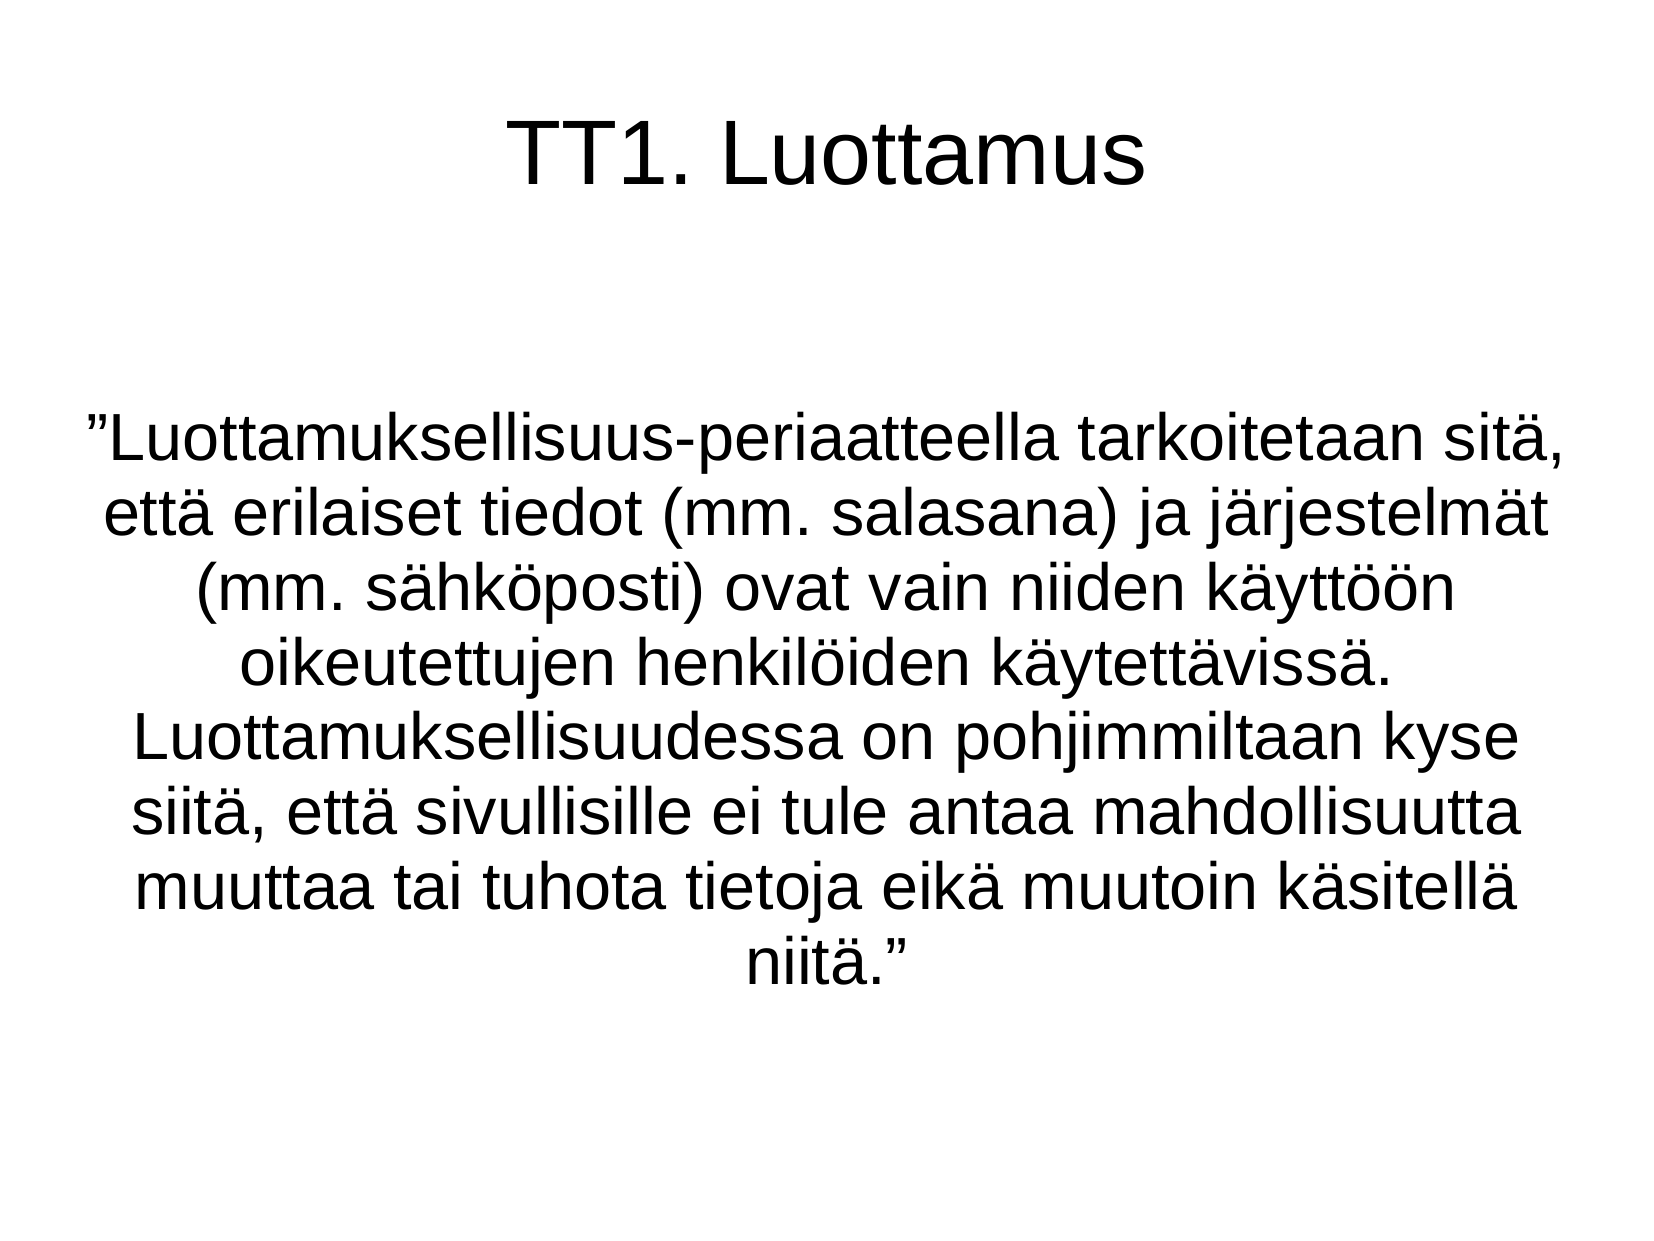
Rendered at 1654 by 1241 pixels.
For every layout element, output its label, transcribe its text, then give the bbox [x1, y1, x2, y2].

title TT1. Luottamus [82, 56, 1571, 250]
subtitle ”Luottamuksellisuus-periaatteella tarkoitetaan sitä, että erilaiset tiedot (mm. salasana) ja järjestelmät (mm. sähköposti) ovat vain niiden käyttöön oikeutettujen henkilöiden käytettävissä. Luottamuksellisuudessa on pohjimmiltaan kyse siitä, että sivullisille ei tule antaa mahdollisuutta muuttaa tai tuhota tietoja eikä muutoin käsitellä niitä.” [82, 297, 1571, 1102]
